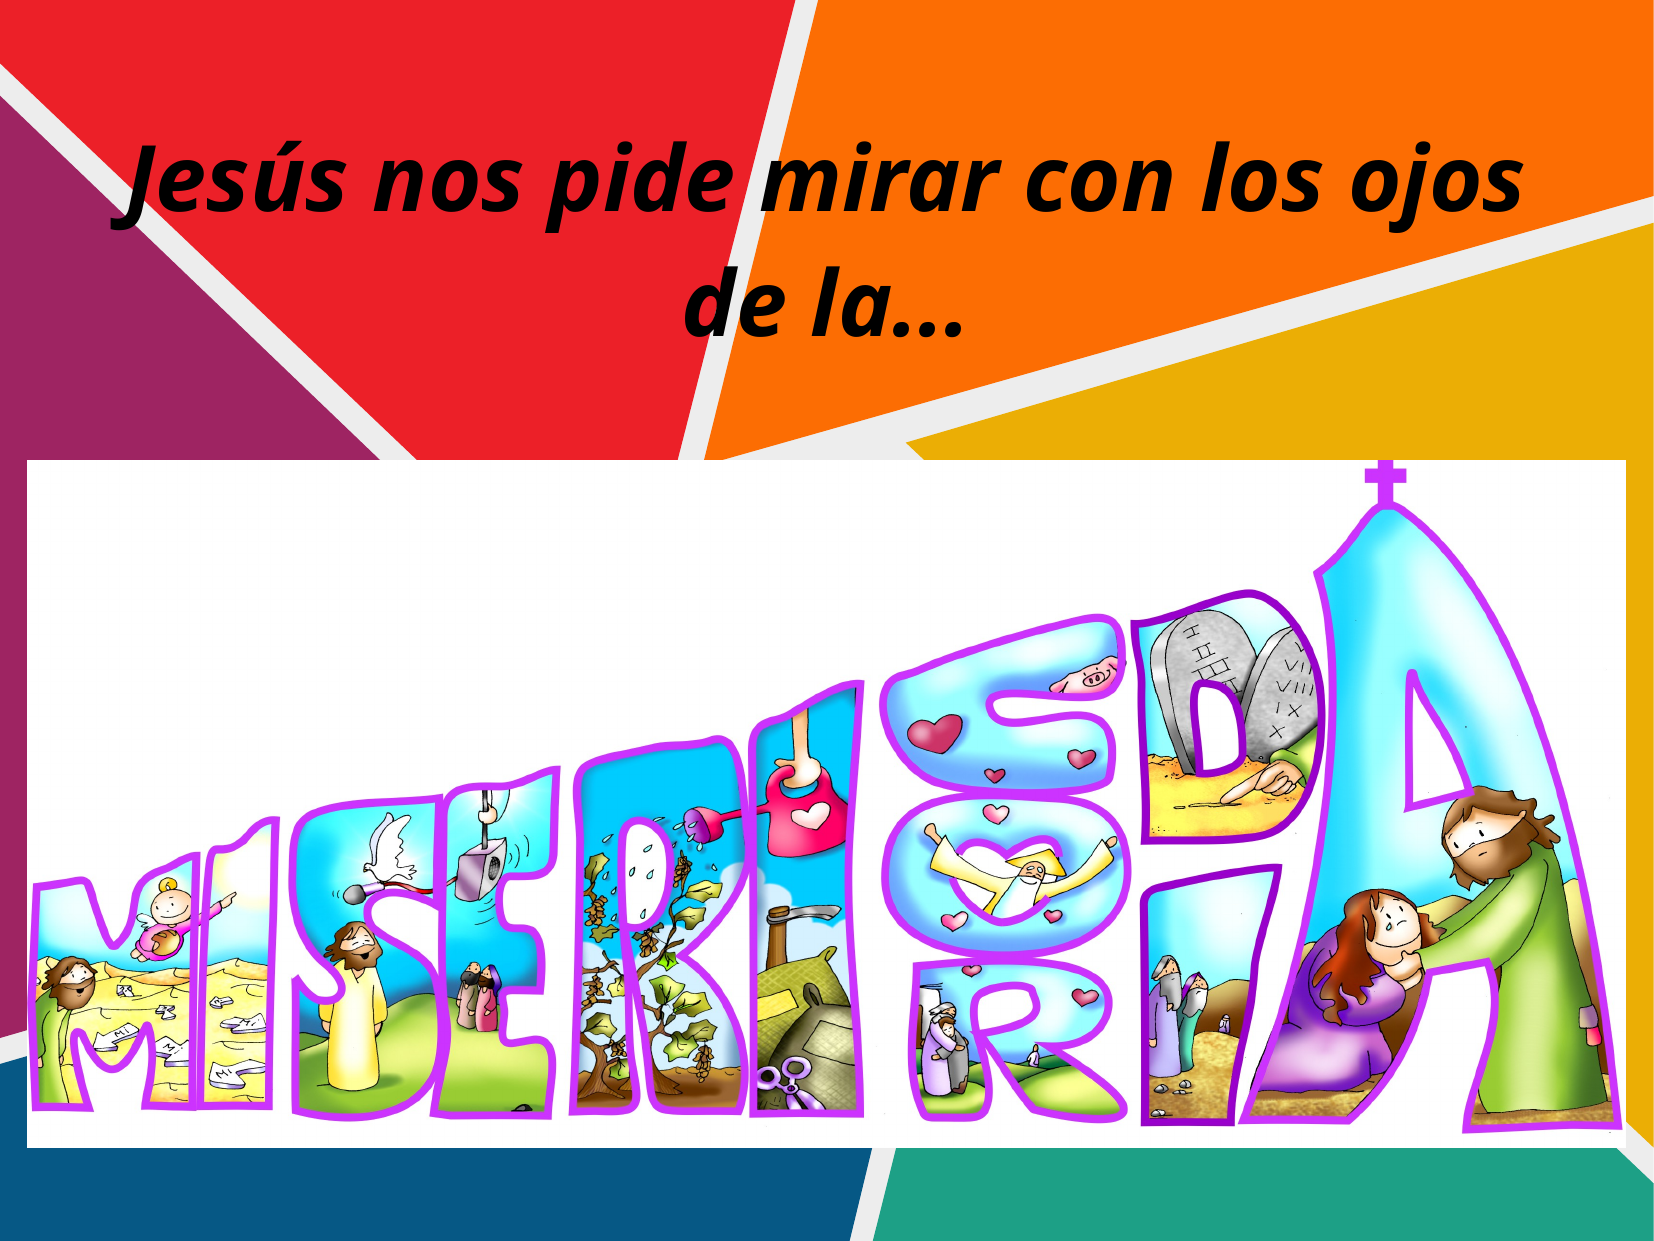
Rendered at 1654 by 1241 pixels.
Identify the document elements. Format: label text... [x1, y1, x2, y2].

picture [27, 460, 1626, 1148]
title Jesús nos pide mirar con los ojos de la... [82, 110, 1571, 367]
